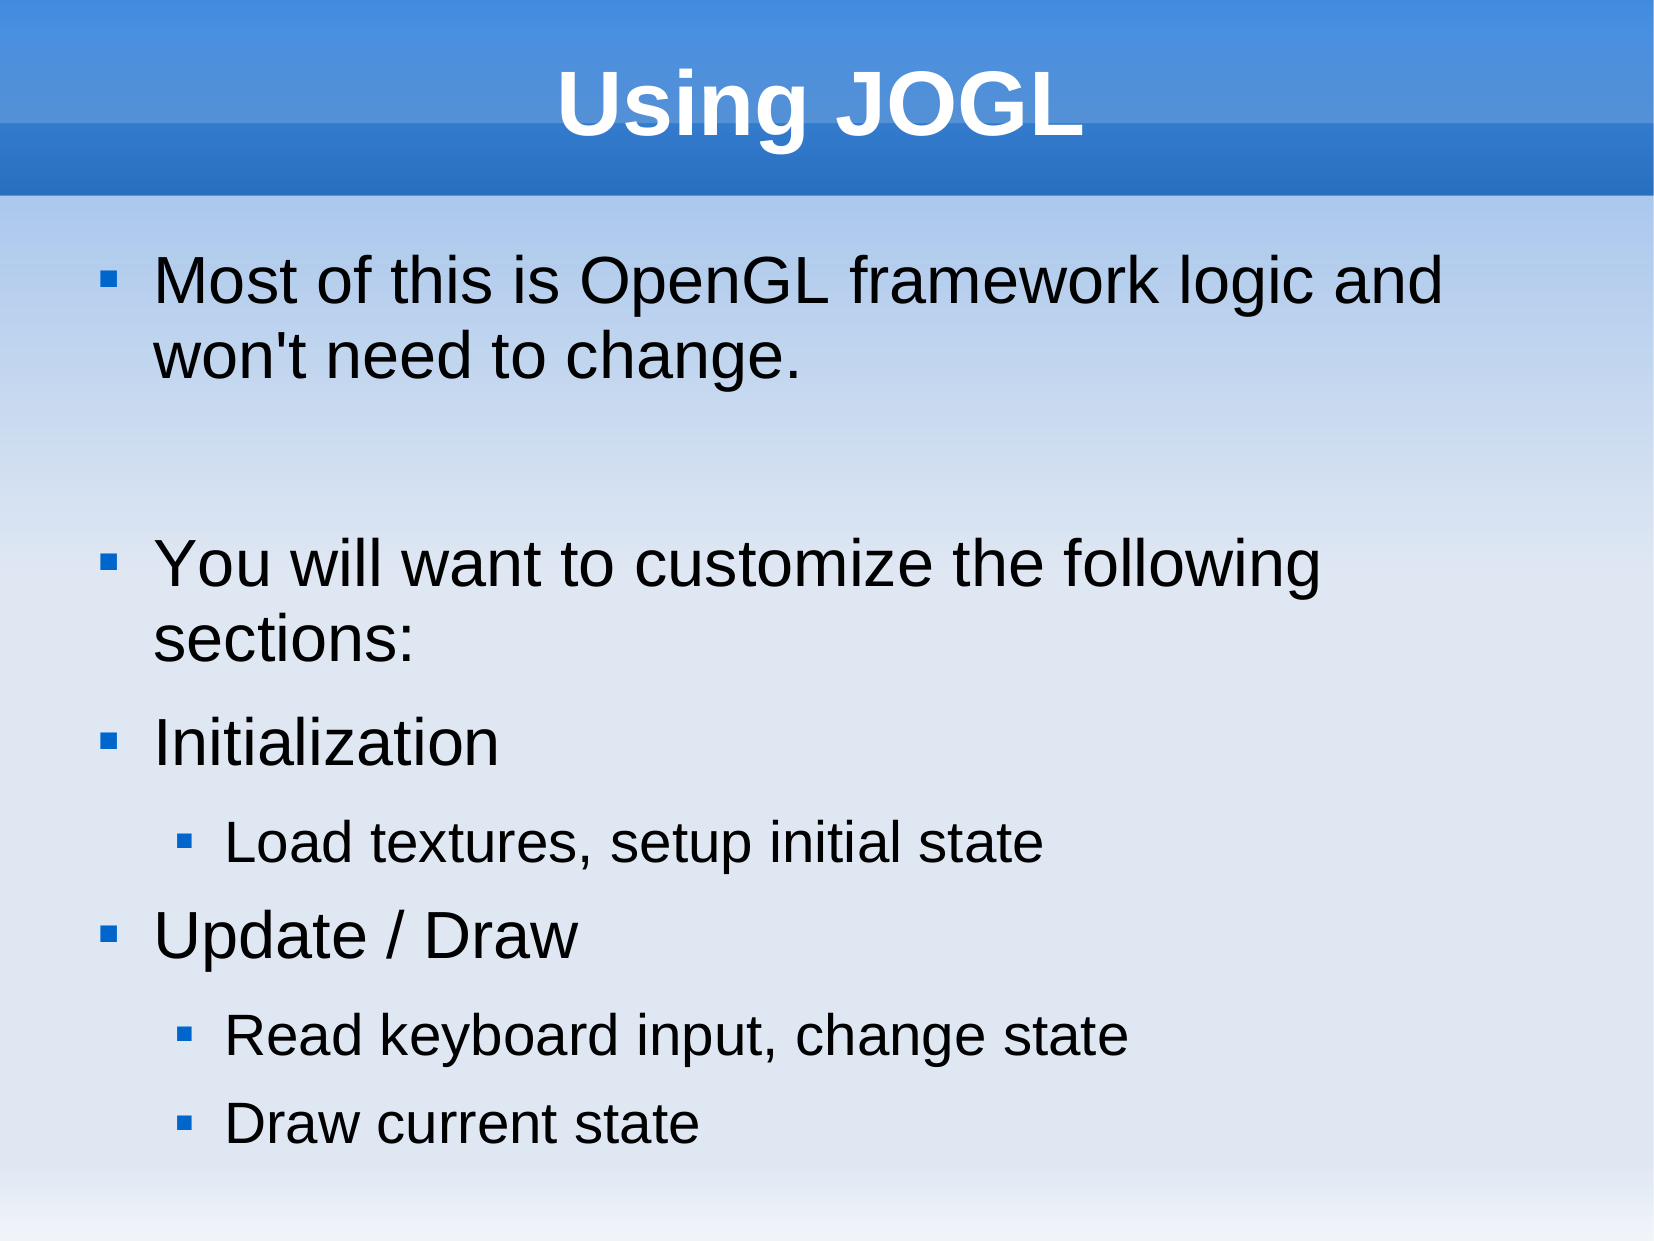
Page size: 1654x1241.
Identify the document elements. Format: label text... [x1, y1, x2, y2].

picture [0, 0, 1654, 1241]
title Using JOGL [76, 0, 1565, 208]
list Most of this is OpenGL framework logic and won't need to change. You will want to customize the following sections: Initialization Load textures, setup initial state Update / Draw Read keyboard input, change state Draw current state [82, 242, 1571, 1181]
